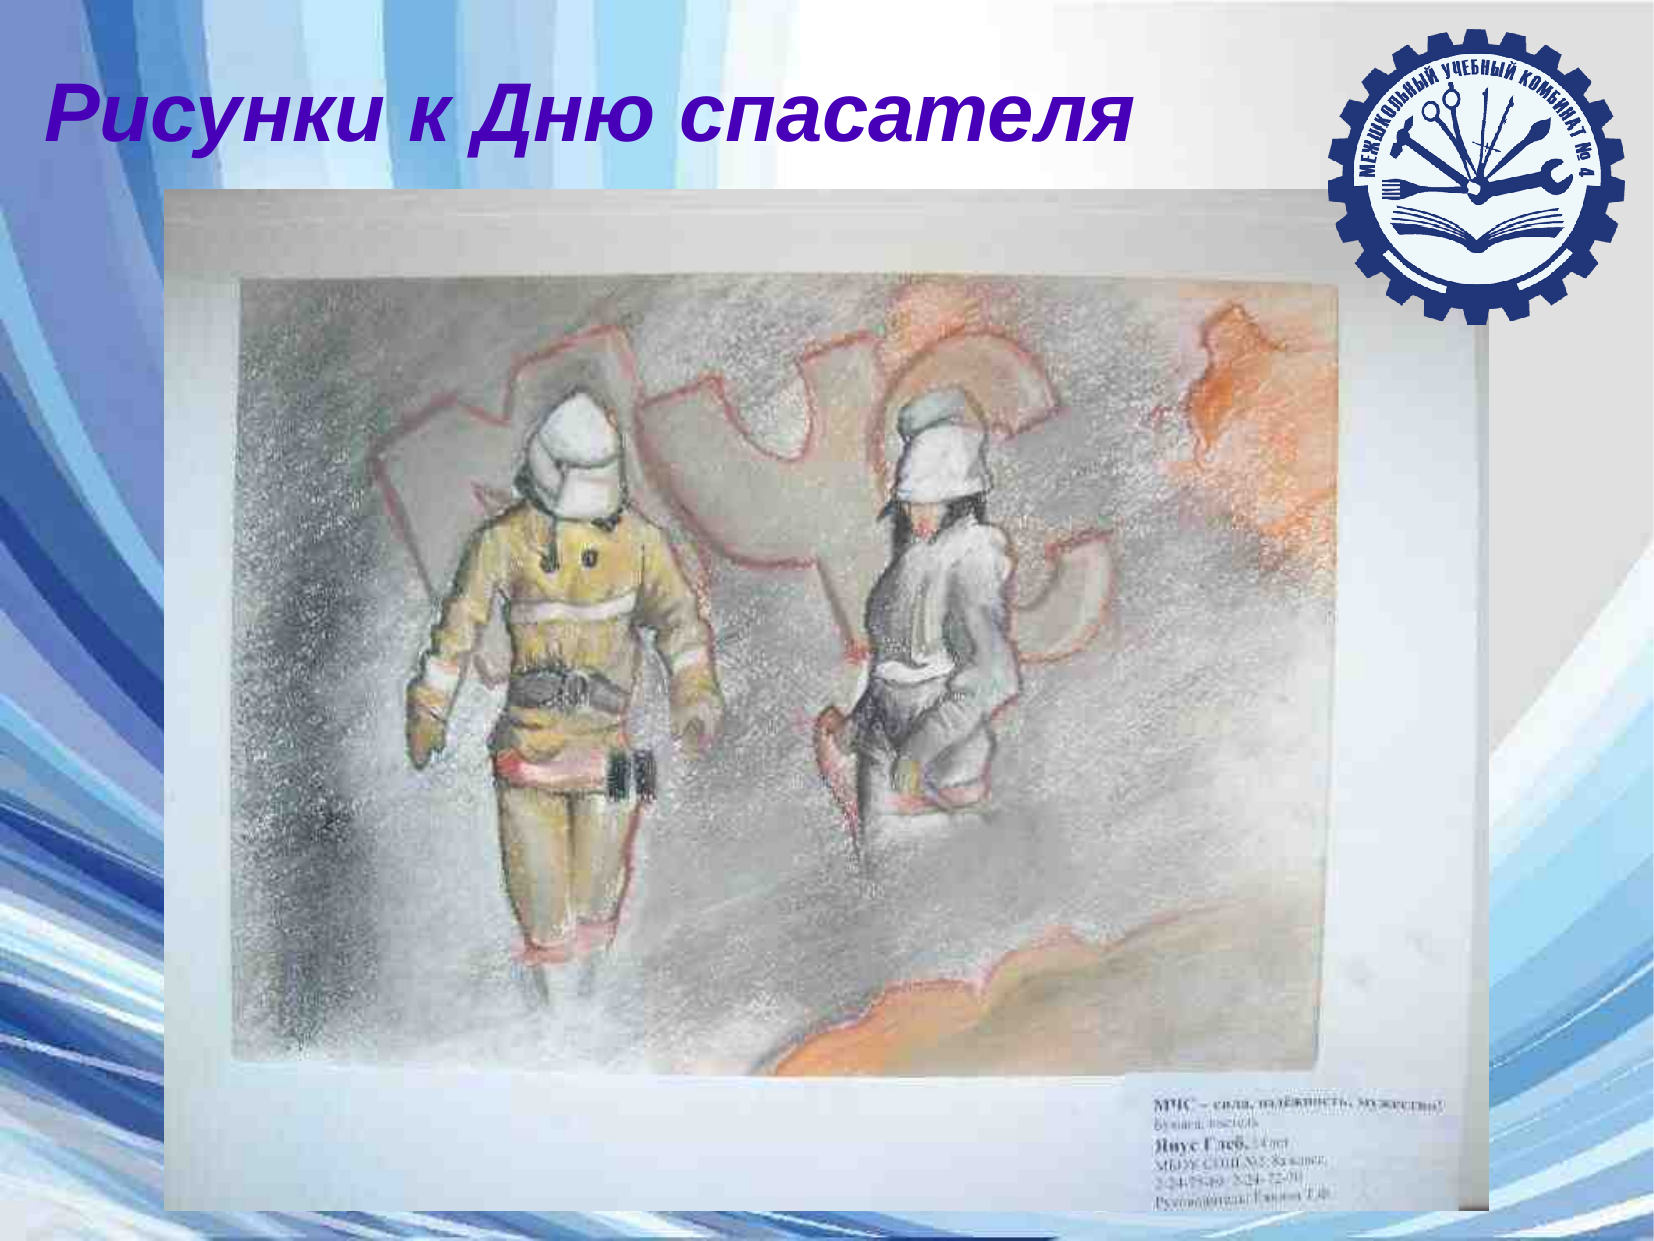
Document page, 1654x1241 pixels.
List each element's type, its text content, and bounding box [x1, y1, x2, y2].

text_box Рисунки к Дню спасателя [29, 58, 1328, 167]
picture [0, 0, 1654, 1241]
